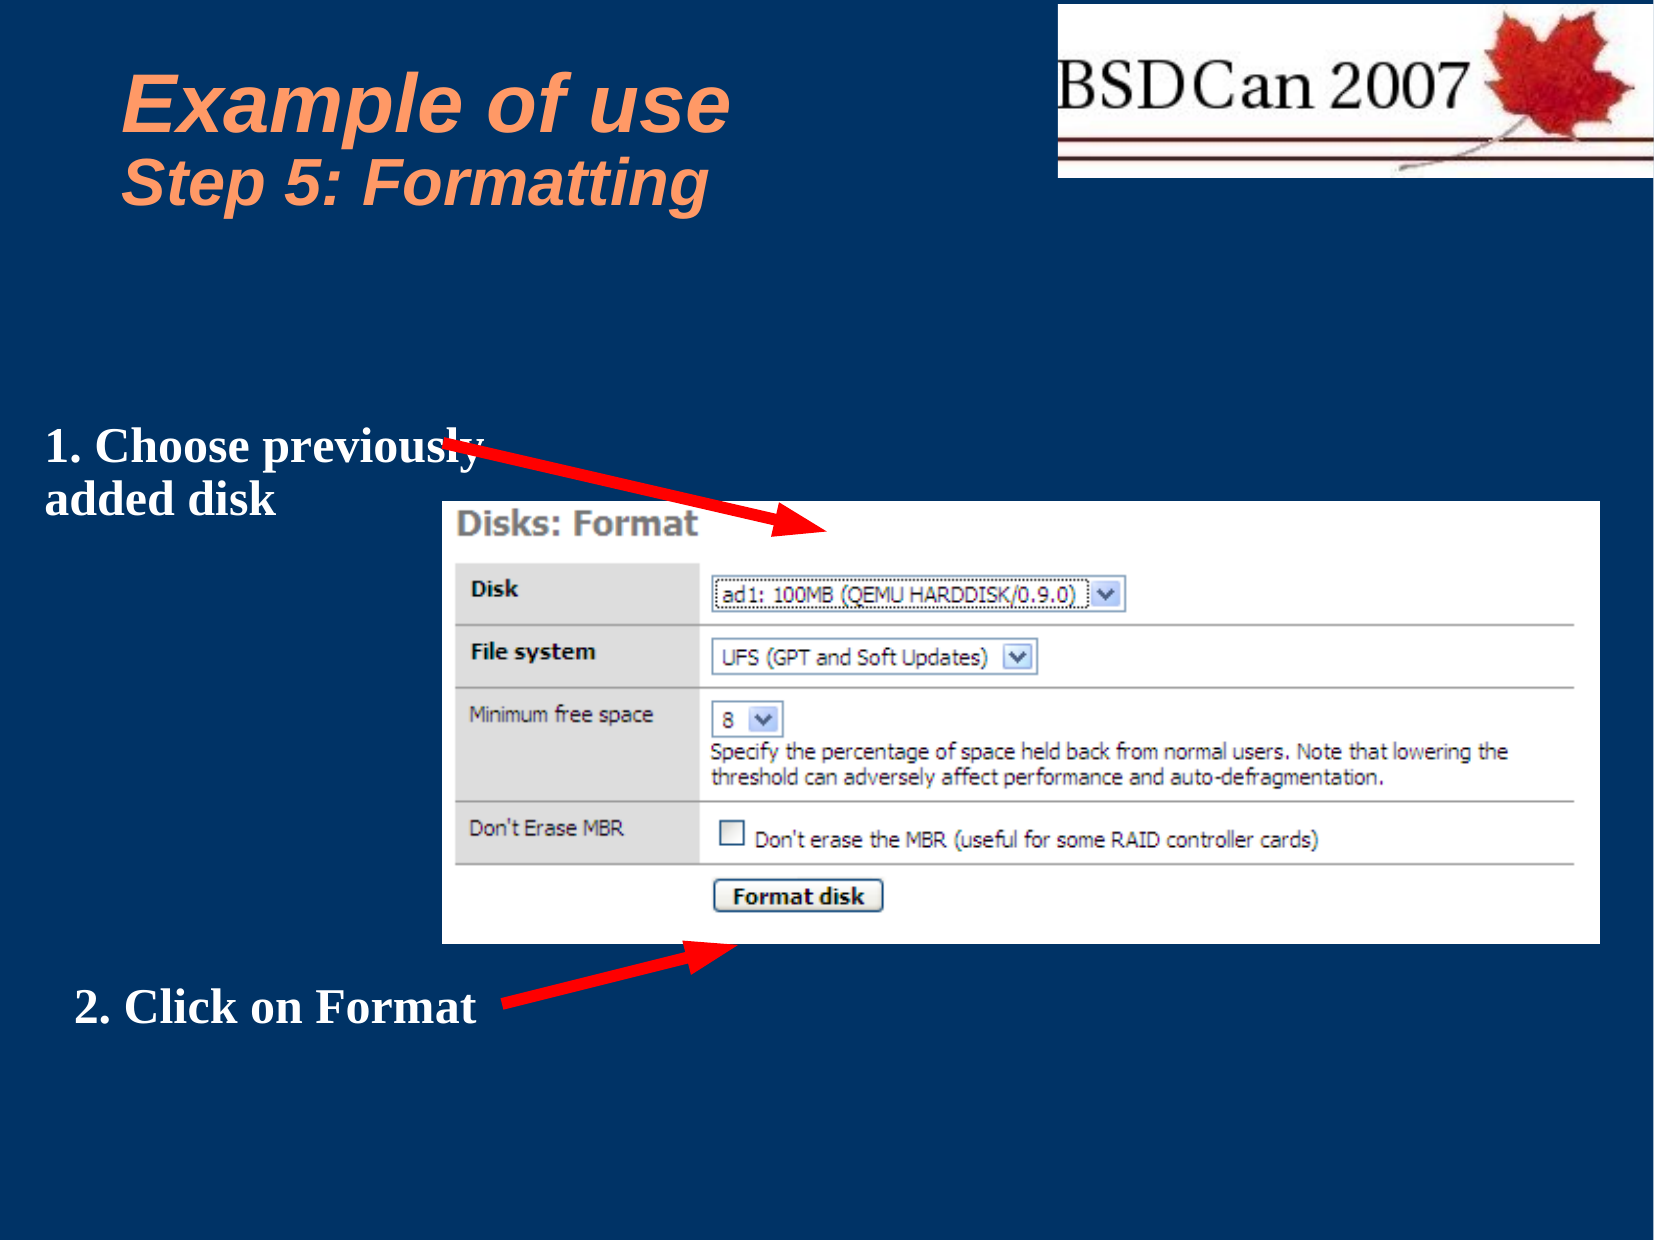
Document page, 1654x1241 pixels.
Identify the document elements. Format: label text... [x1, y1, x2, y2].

picture [442, 501, 1600, 944]
text_box 2. Click on Format [59, 974, 532, 1046]
text_box 1. Choose previously added disk [29, 413, 532, 539]
title Example of use Step 5: Formatting [121, 46, 1534, 237]
picture [1057, 4, 1654, 178]
